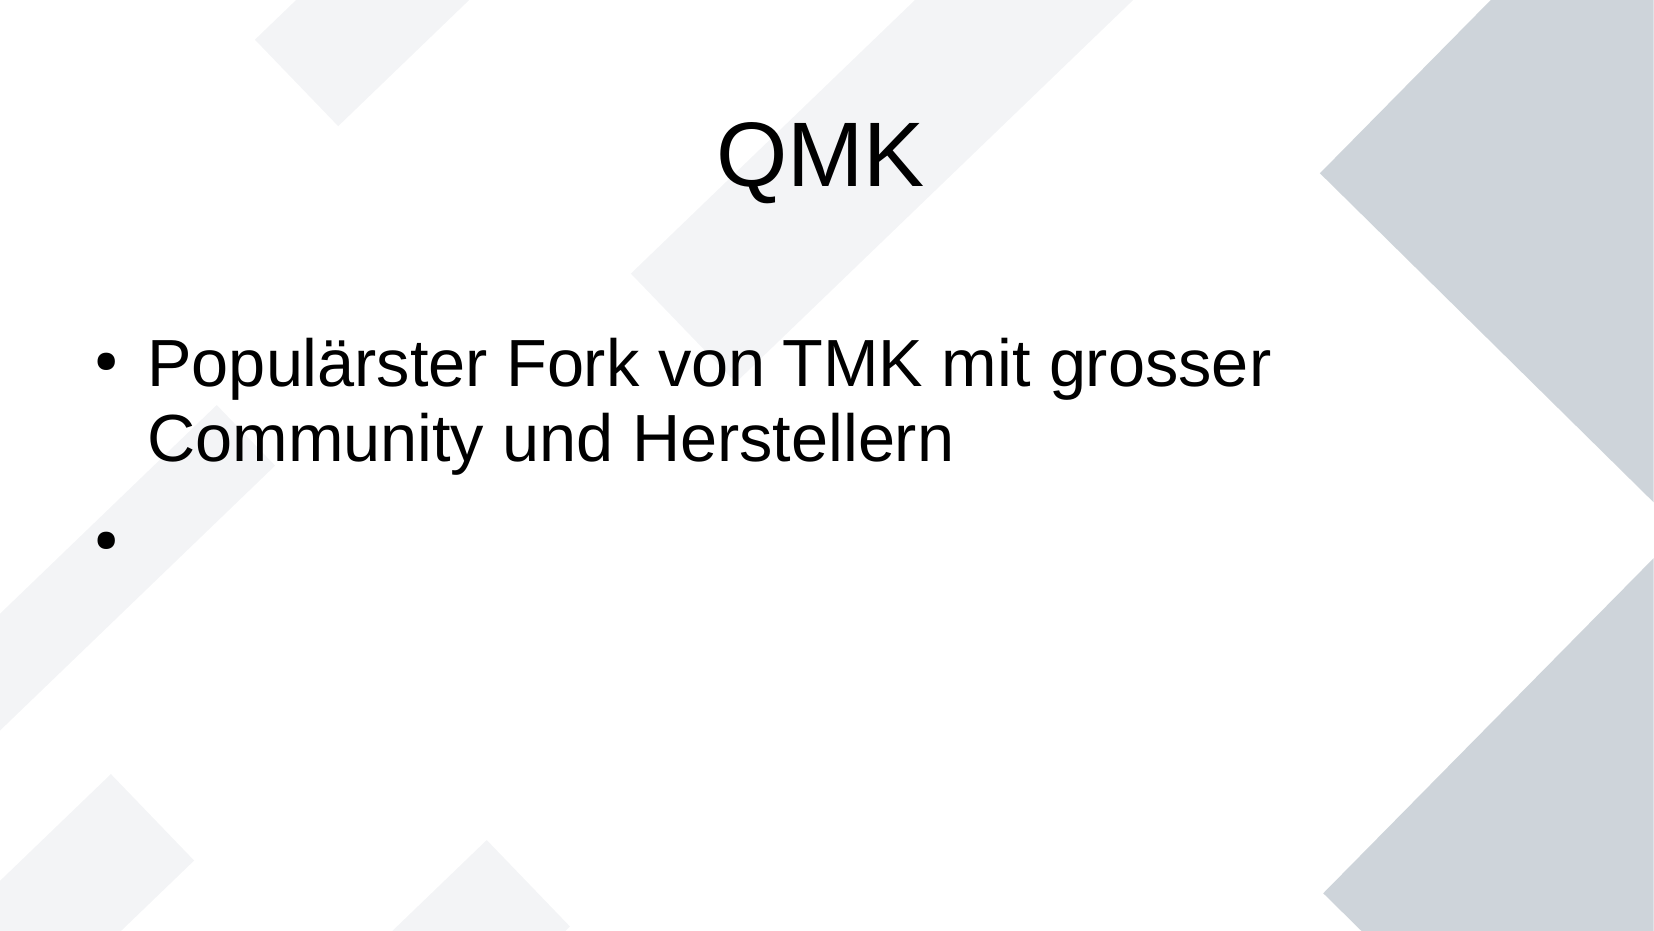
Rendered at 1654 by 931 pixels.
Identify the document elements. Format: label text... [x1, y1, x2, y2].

title QMK [76, 76, 1565, 233]
list Populärster Fork von TMK mit grosser Community und Herstellern [76, 326, 1565, 804]
